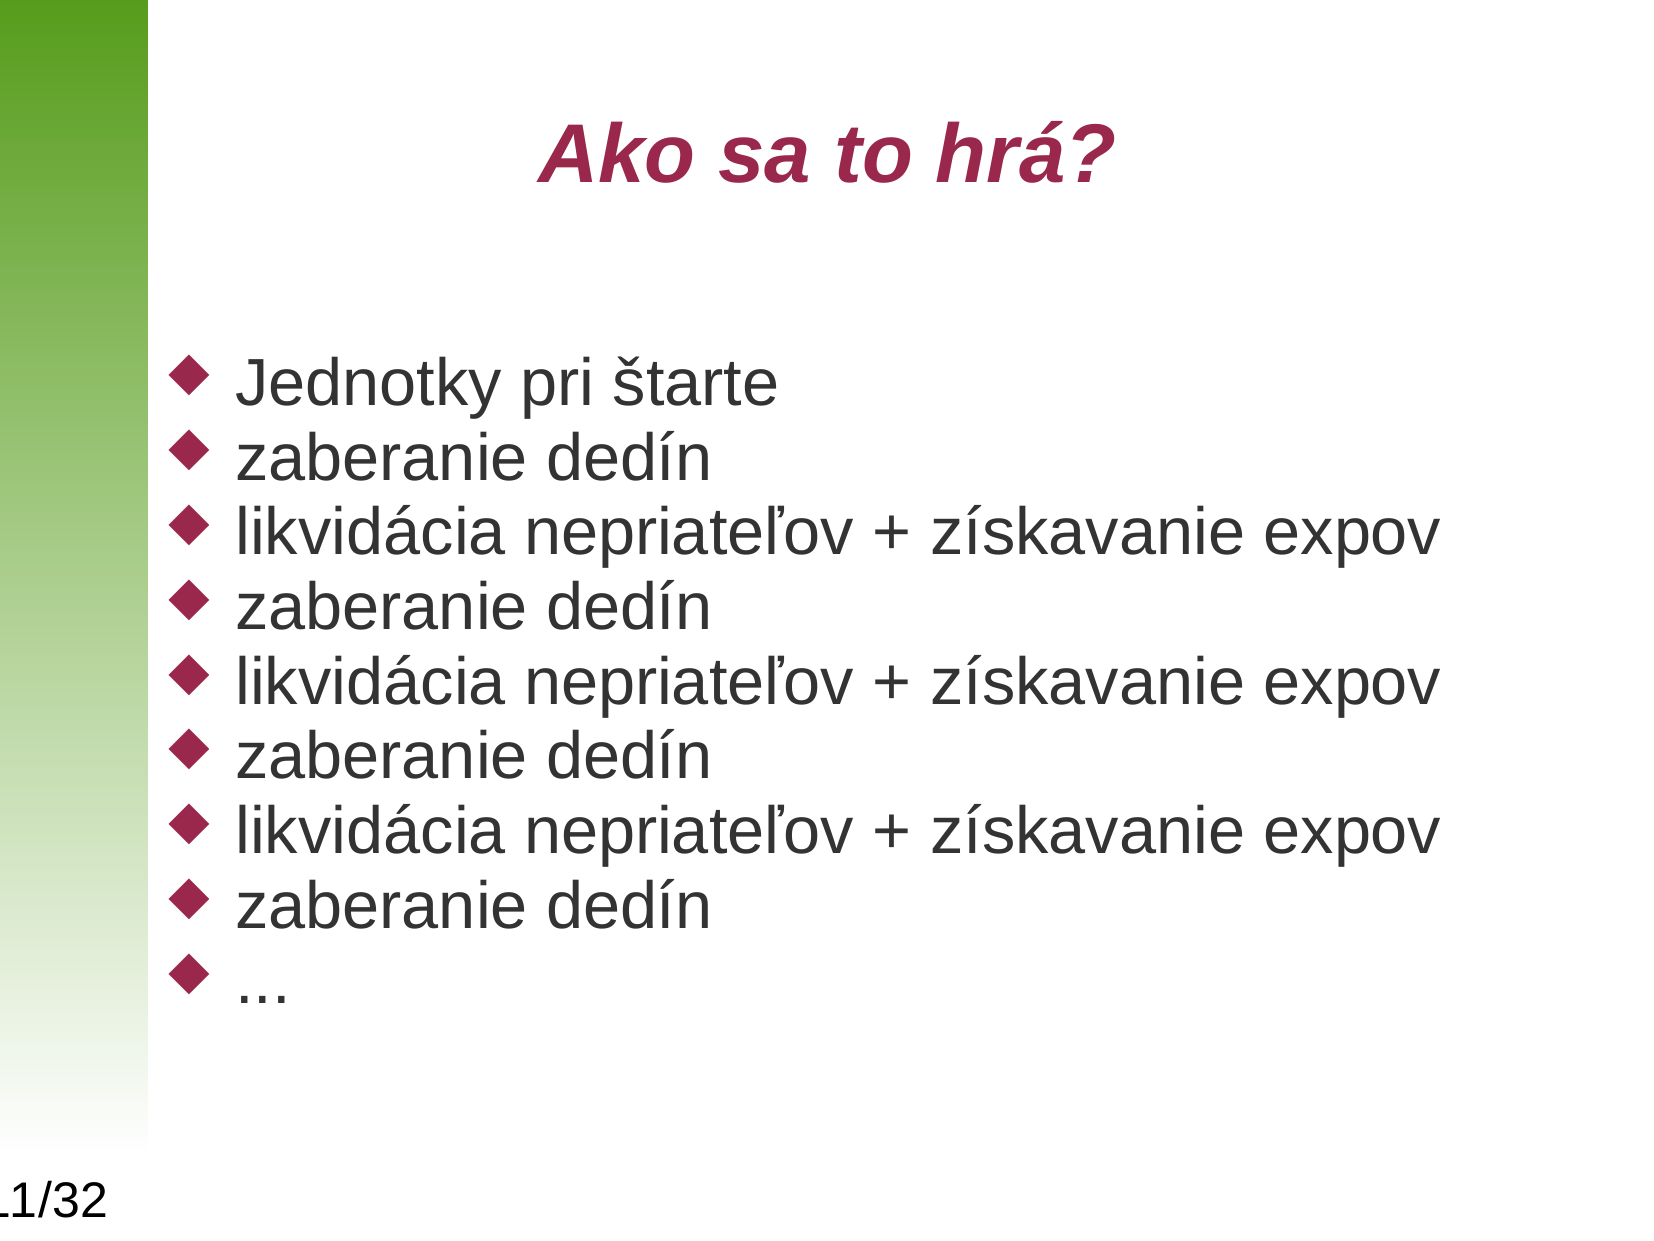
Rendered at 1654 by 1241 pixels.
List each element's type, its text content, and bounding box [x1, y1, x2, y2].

title Ako sa to hrá? [121, 49, 1534, 257]
list Jednotky pri štarte zaberanie dedín likvidácia nepriateľov + získavanie expov zaberanie dedín likvidácia nepriateľov + získavanie expov zaberanie dedín likvidácia nepriateľov + získavanie expov zaberanie dedín ... [152, 344, 1534, 1127]
